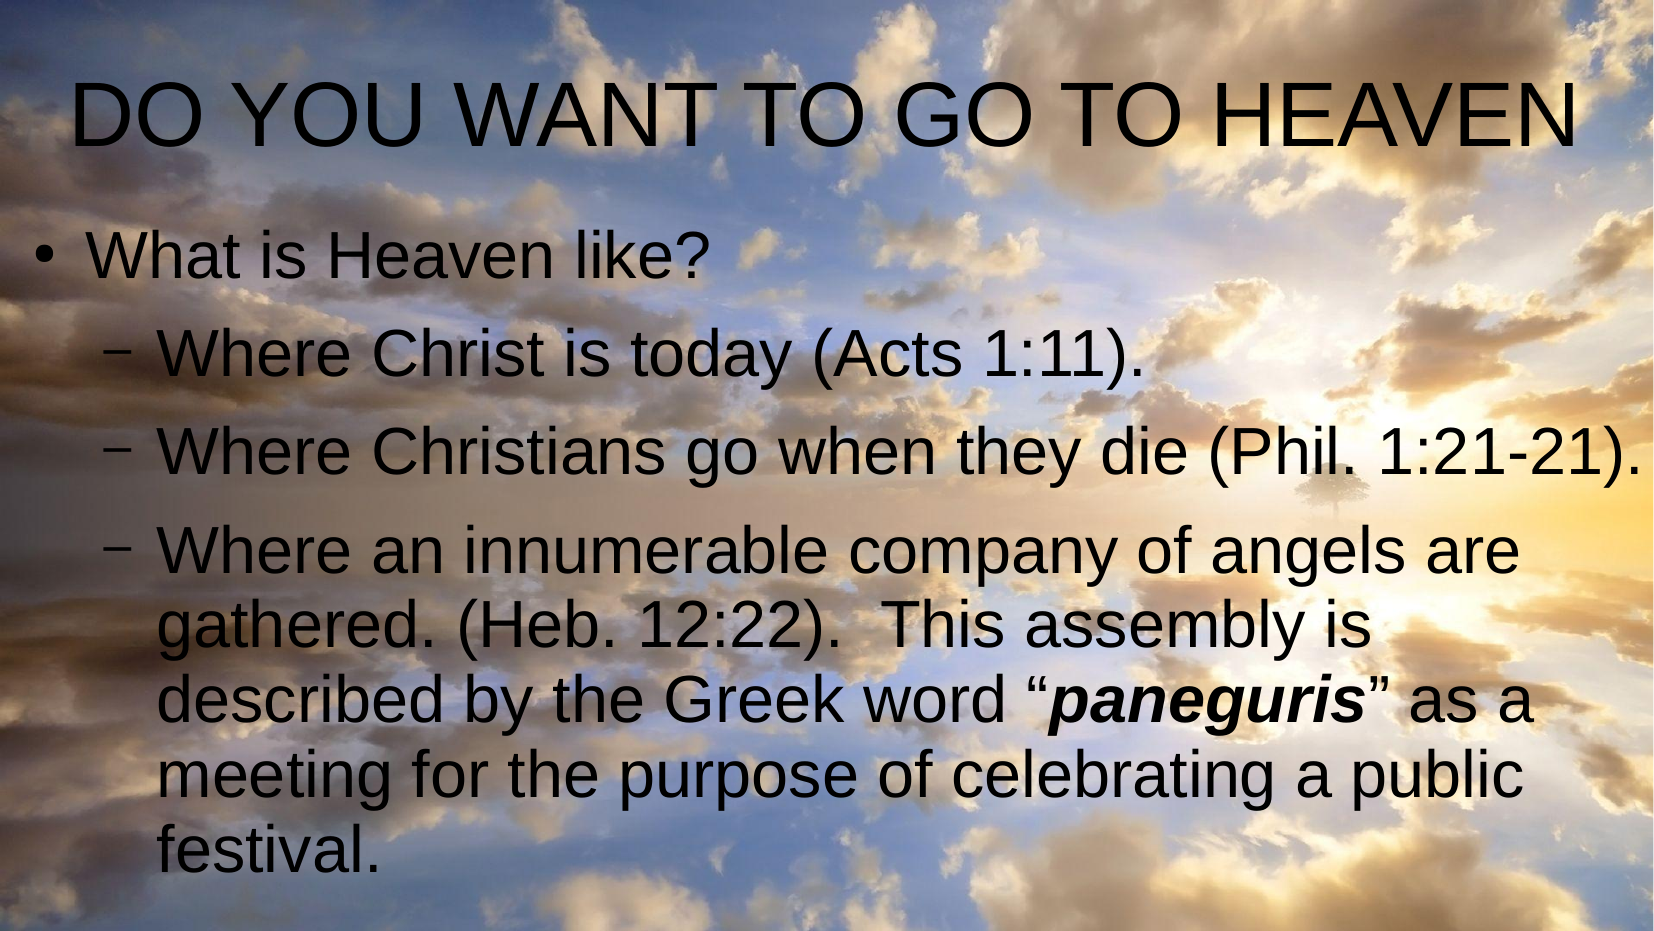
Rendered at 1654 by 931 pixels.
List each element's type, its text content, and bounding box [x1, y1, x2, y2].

title DO YOU WANT TO GO TO HEAVEN [45, 12, 1606, 217]
picture [0, 0, 1654, 931]
list What is Heaven like? Where Christ is today (Acts 1:11). Where Christians go when they die (Phil. 1:21-21). Where an innumerable company of angels are gathered. (Heb. 12:22). This assembly is described by the Greek word “paneguris” as a meeting for the purpose of celebrating a public festival. [15, 217, 1651, 931]
